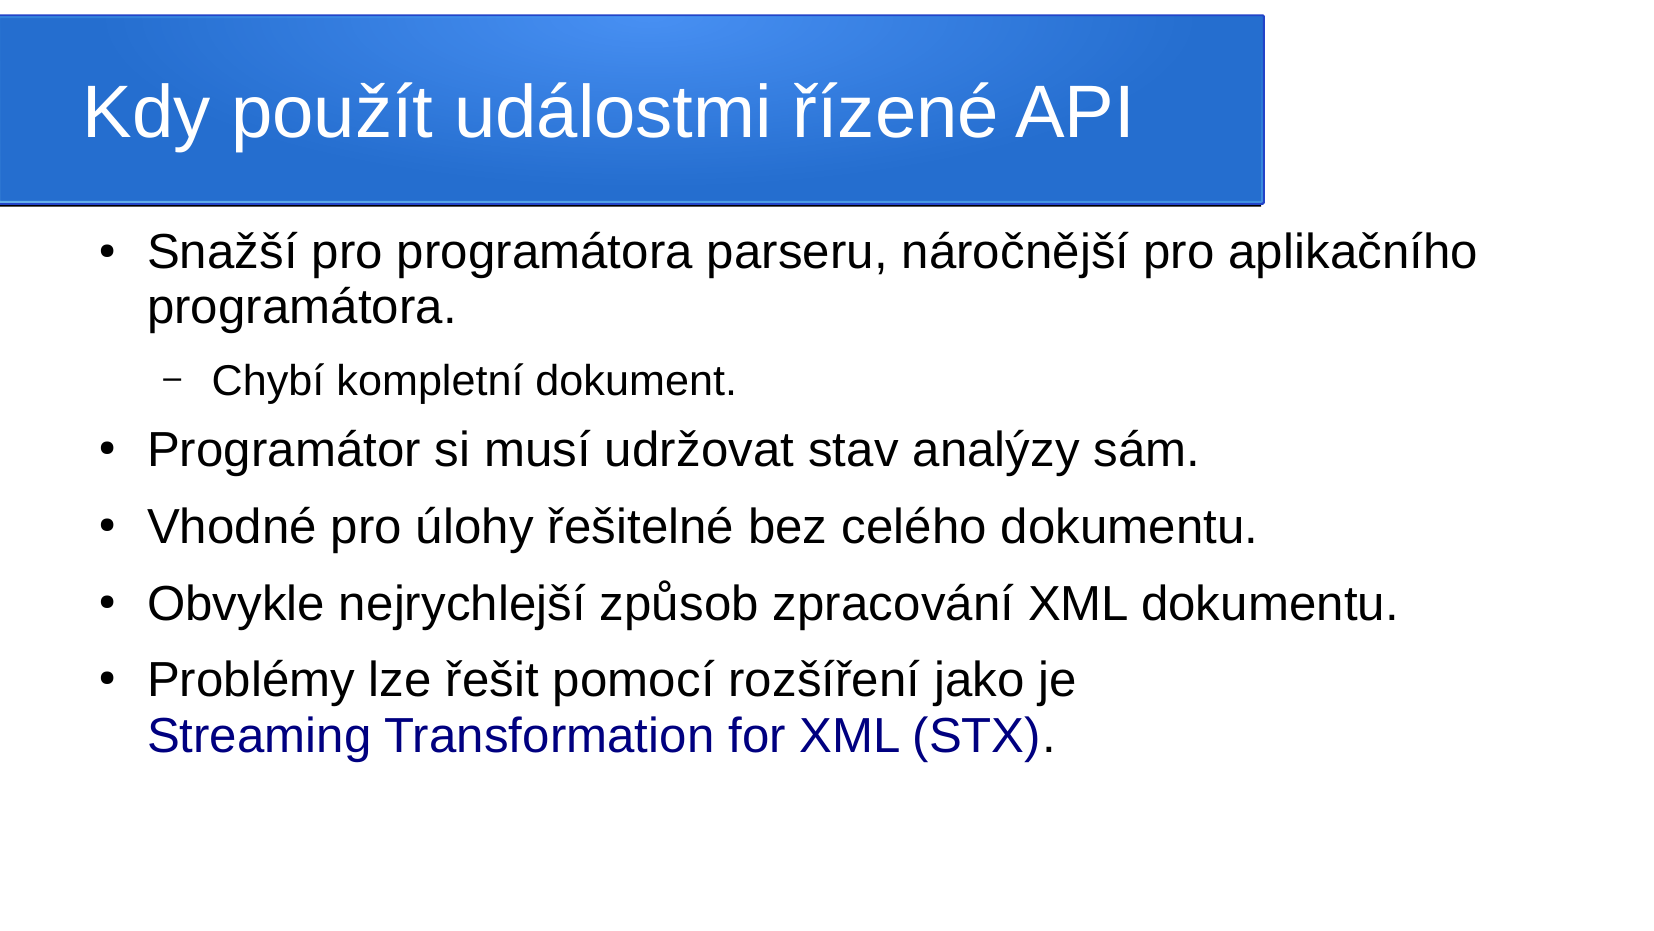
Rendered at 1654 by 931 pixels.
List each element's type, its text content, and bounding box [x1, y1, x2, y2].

list Snažší pro programátora parseru, náročnější pro aplikačního programátora. Chybí kompletní dokument. Programátor si musí udržovat stav analýzy sám. Vhodné pro úlohy řešitelné bez celého dokumentu. Obvykle nejrychlejší způsob zpracování XML dokumentu. Problémy lze řešit pomocí rozšíření jako je Streaming Transformation for XML (STX). [82, 224, 1571, 764]
title Kdy použít událostmi řízené API [82, 35, 1235, 189]
